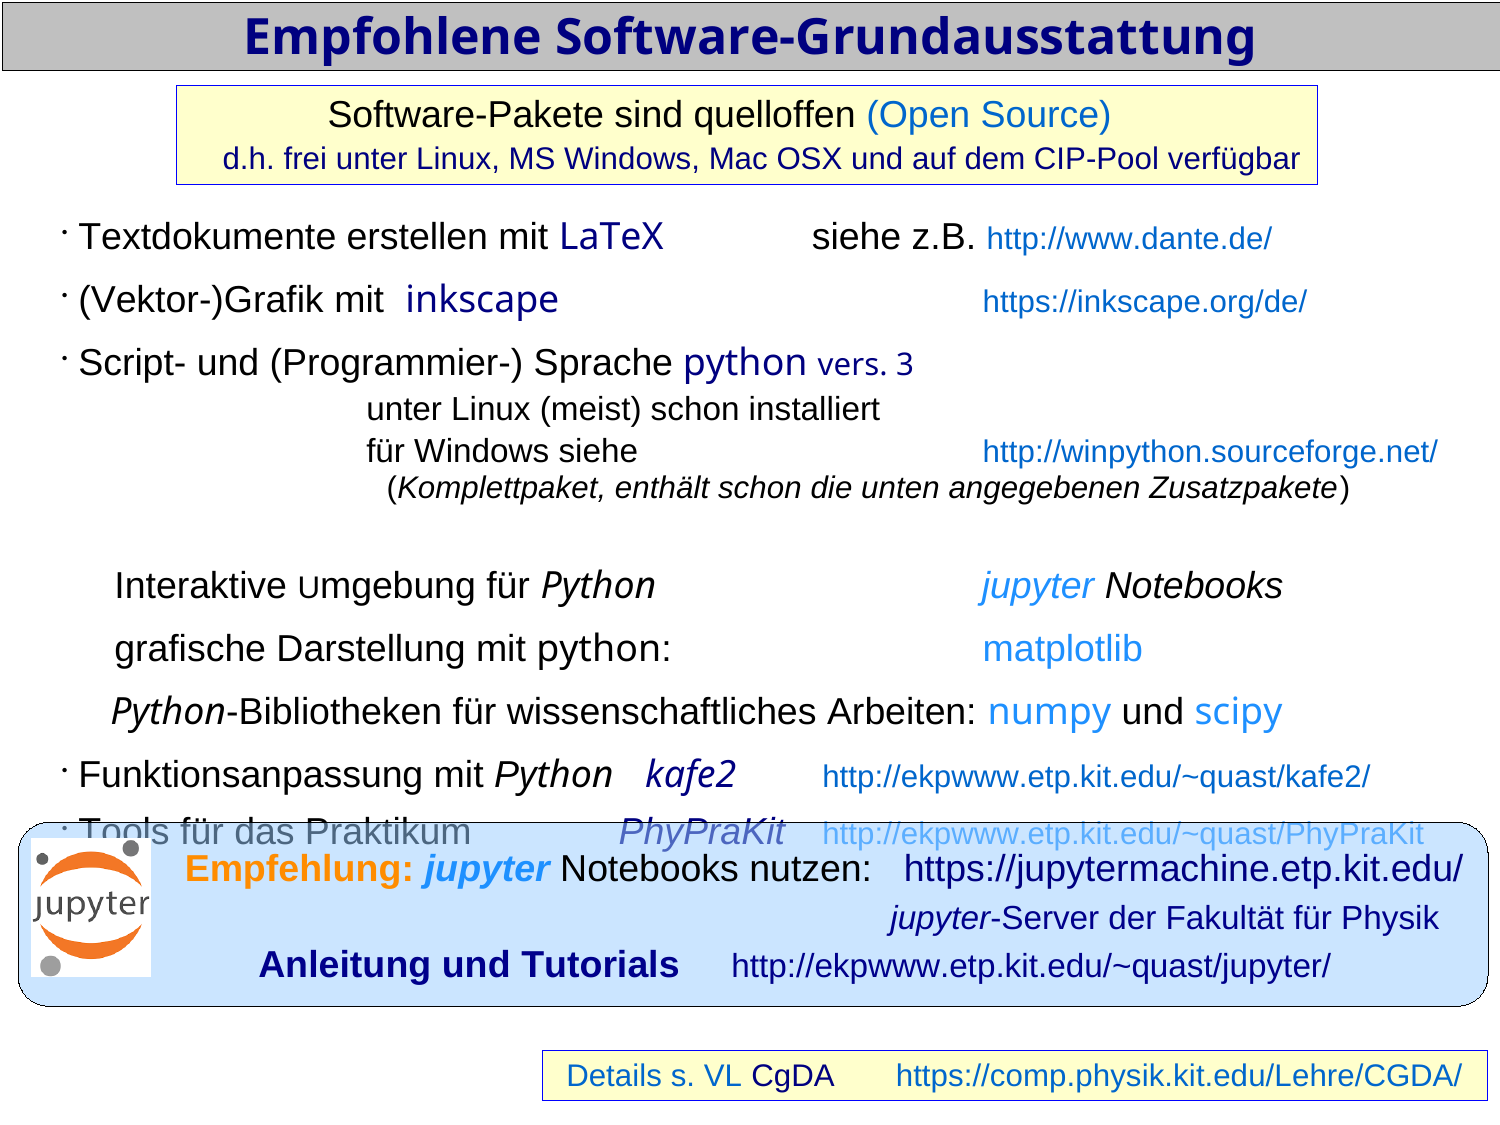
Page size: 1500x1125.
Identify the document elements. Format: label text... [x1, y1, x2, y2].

title Empfohlene Software-Grundausstattung [110, 0, 1392, 77]
text_box Software-Pakete sind quelloffen (Open Source) d.h. frei unter Linux, MS Windows, Mac OSX und auf dem CIP-Pool verfügbar [176, 85, 1318, 185]
text_box [18, 822, 1489, 1007]
text_box Details s. VL CgDA https://comp.physik.kit.edu/Lehre/CGDA/ [542, 1050, 1488, 1101]
picture [31, 838, 151, 977]
text_box Textdokumente erstellen mit LaTeX siehe z.B. http://www.dante.de/ (Vektor-)Grafik mit inkscape https://inkscape.org/de/ Script- und (Programmier-) Sprache python vers. 3 unter Linux (meist) schon installiert für Windows siehe http://winpython.sourceforge.net/ (Komplettpaket, enthält schon die unten angegebenen Zusatzpakete) Interaktive Umgebung für Python jupyter Notebooks grafische Darstellung mit python: matplotlib Python-Bibliotheken für wissenschaftliches Arbeiten: numpy und scipy Funktionsanpassung mit Python kafe2 http://ekpwww.etp.kit.edu/~quast/kafe2/ Tools für das Praktikum PhyPraKit http://ekpwww.etp.kit.edu/~quast/PhyPraKit [47, 202, 1473, 807]
text_box Empfehlung: jupyter Notebooks nutzen: https://jupytermachine.etp.kit.edu/ jupyter-Server der Fakultät für Physik Anleitung und Tutorials http://ekpwww.etp.kit.edu/~quast/jupyter/ [170, 840, 1479, 994]
